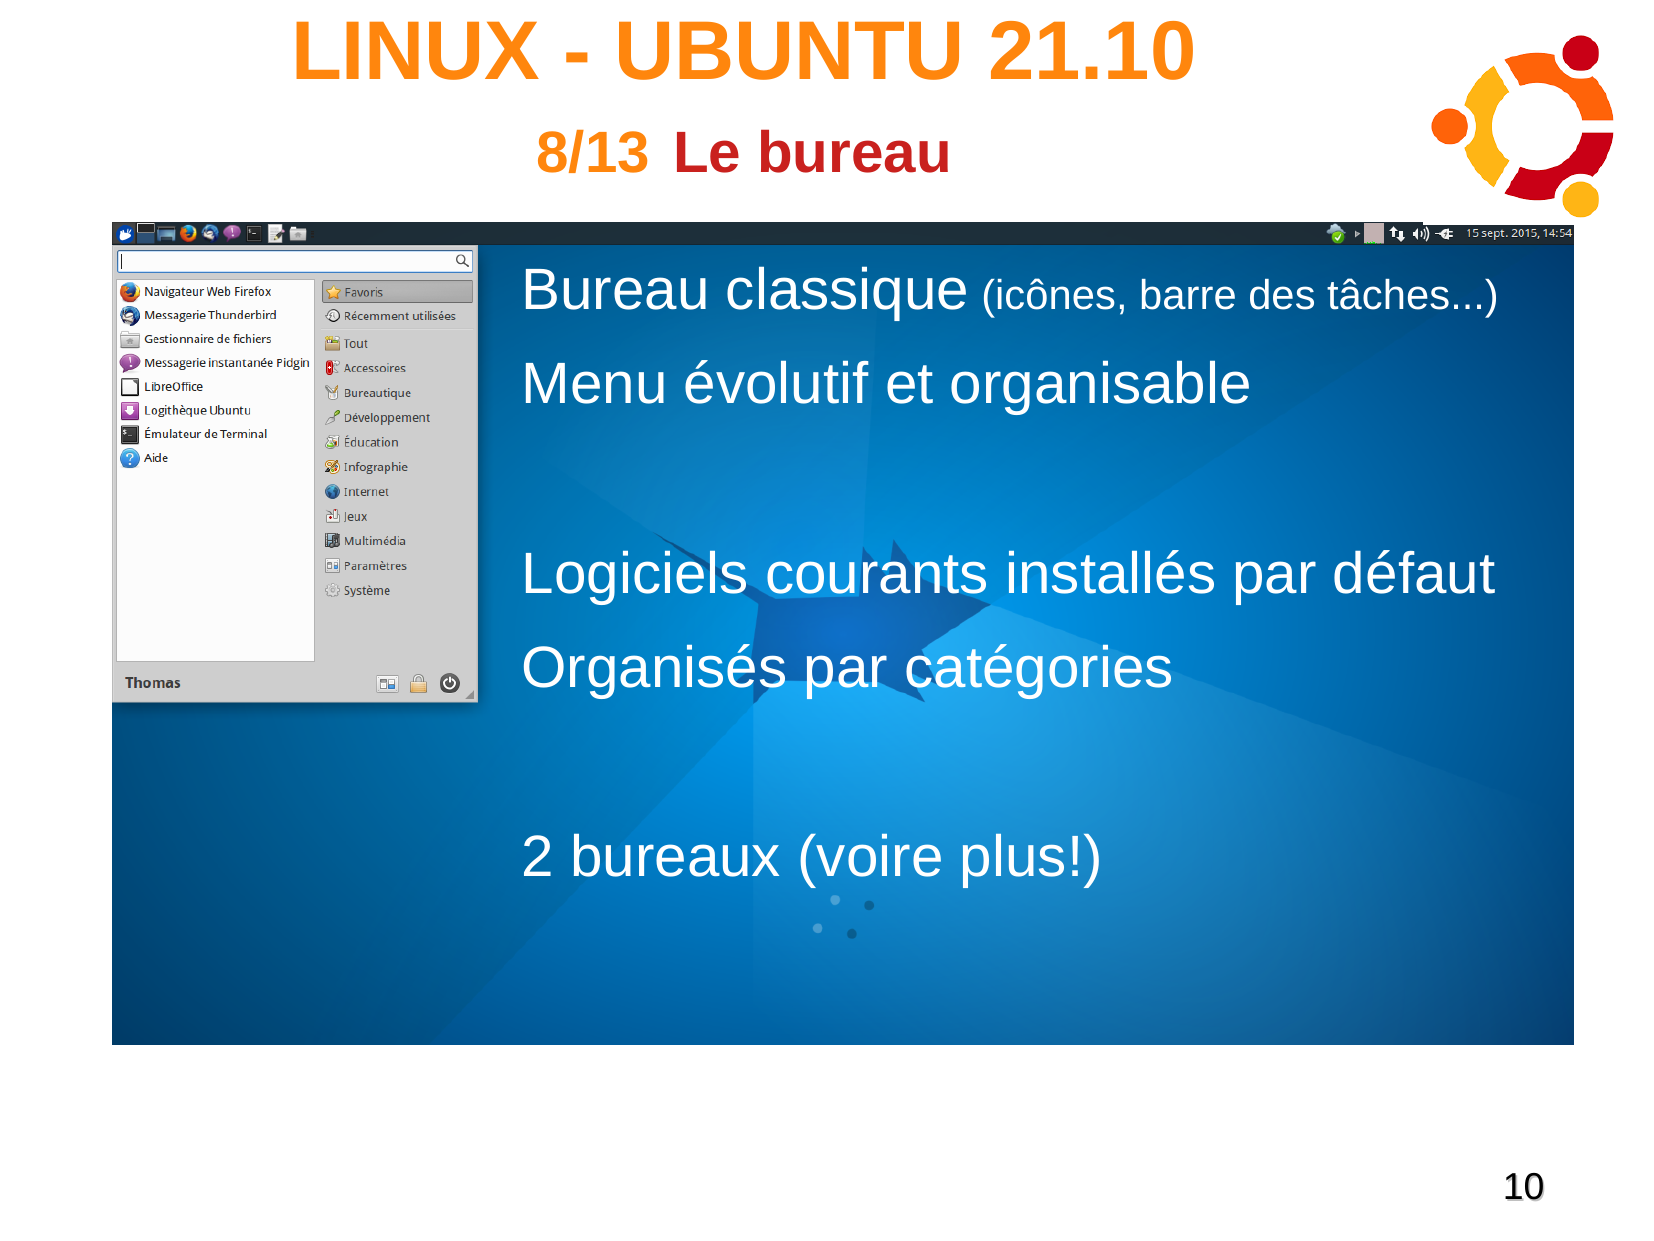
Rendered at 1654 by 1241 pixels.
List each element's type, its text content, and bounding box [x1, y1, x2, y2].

text_box <numéro> [1417, 1158, 1630, 1229]
list Bureau classique (icônes, barre des tâches...) Menu évolutif et organisable Logiciels courants installés par défaut Organisés par catégories 2 bureaux (voire plus!) [82, 256, 1560, 1076]
title LINUX - UBUNTU 21.10 8/13 Le bureau [0, 0, 1489, 201]
picture [112, 27, 1621, 1045]
